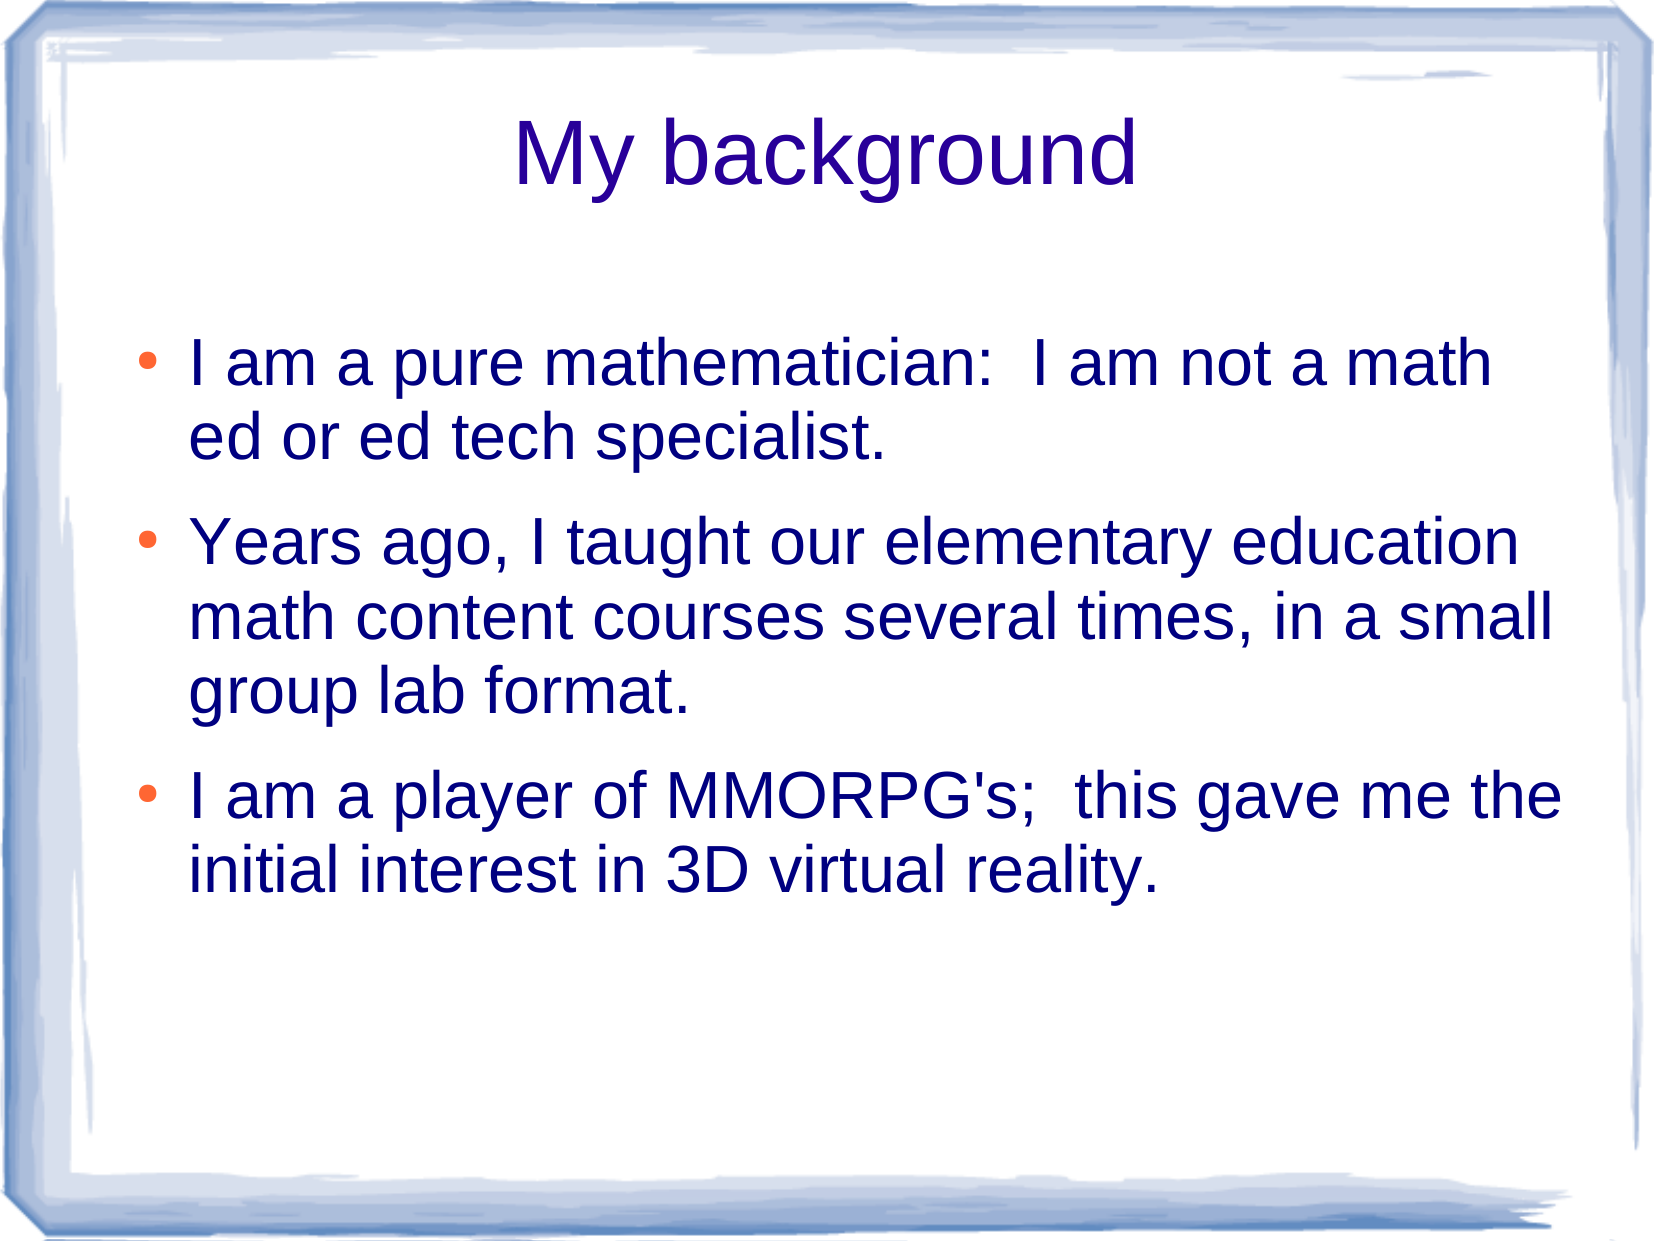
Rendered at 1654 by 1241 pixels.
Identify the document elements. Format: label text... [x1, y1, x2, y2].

list I am a pure mathematician: I am not a math ed or ed tech specialist. Years ago, I taught our elementary education math content courses several times, in a small group lab format. I am a player of MMORPG's; this gave me the initial interest in 3D virtual reality. [118, 324, 1571, 1012]
picture [0, 0, 1654, 1241]
title My background [82, 101, 1571, 205]
